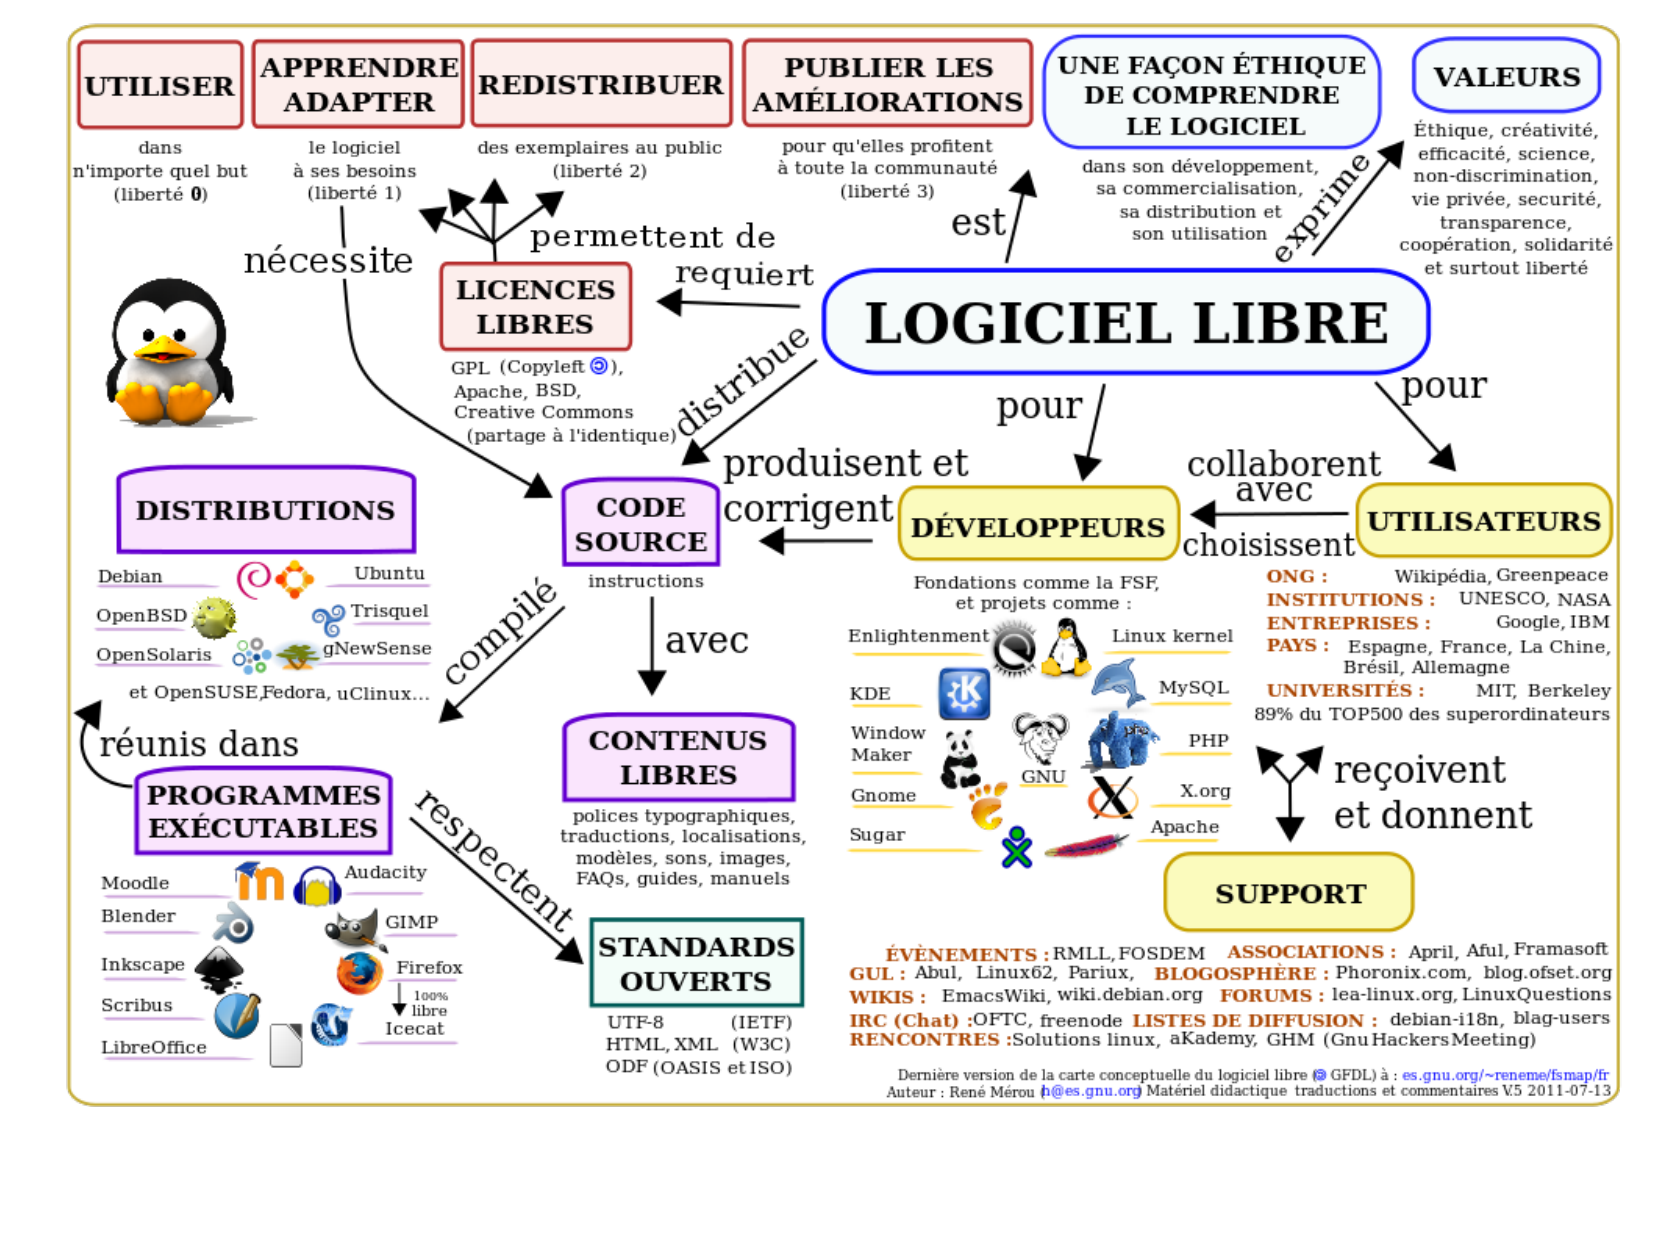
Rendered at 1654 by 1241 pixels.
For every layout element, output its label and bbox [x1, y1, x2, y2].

picture [45, 0, 1645, 1132]
